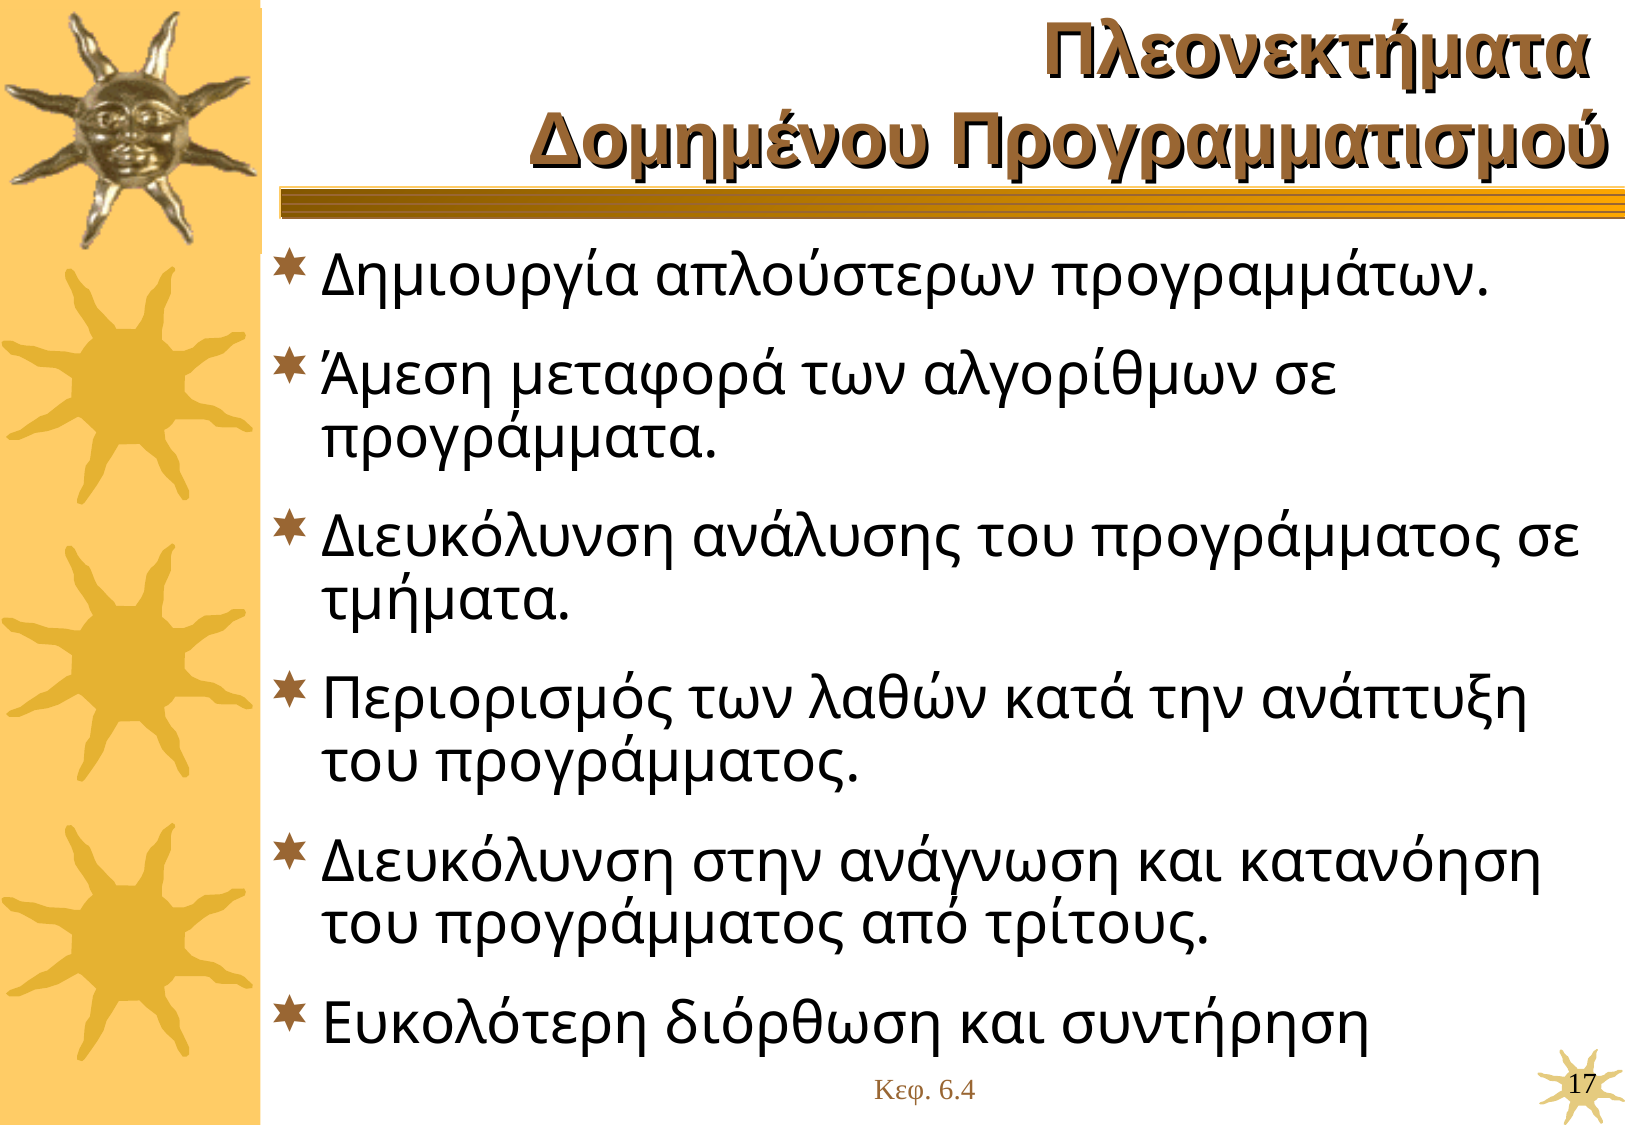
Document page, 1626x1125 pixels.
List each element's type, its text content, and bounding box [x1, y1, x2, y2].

text_box Πλεονεκτήματα Δομημένου Προγραμματισμού [0, 74, 1625, 188]
text_box Δημιουργία απλούστερων προγραμμάτων. Άμεση μεταφορά των αλγορίθμων σε προγράμματα. Διευκόλυνση ανάλυσης του προγράμματος σε τμήματα. Περιορισμός των λαθών κατά την ανάπτυξη του προγράμματος. Διευκόλυνση στην ανάγνωση και κατανόηση του προγράμματος από τρίτους. Ευκολότερη διόρθωση και συντήρηση [249, 237, 1626, 1123]
picture [1, 8, 262, 74]
picture [1, 188, 262, 254]
